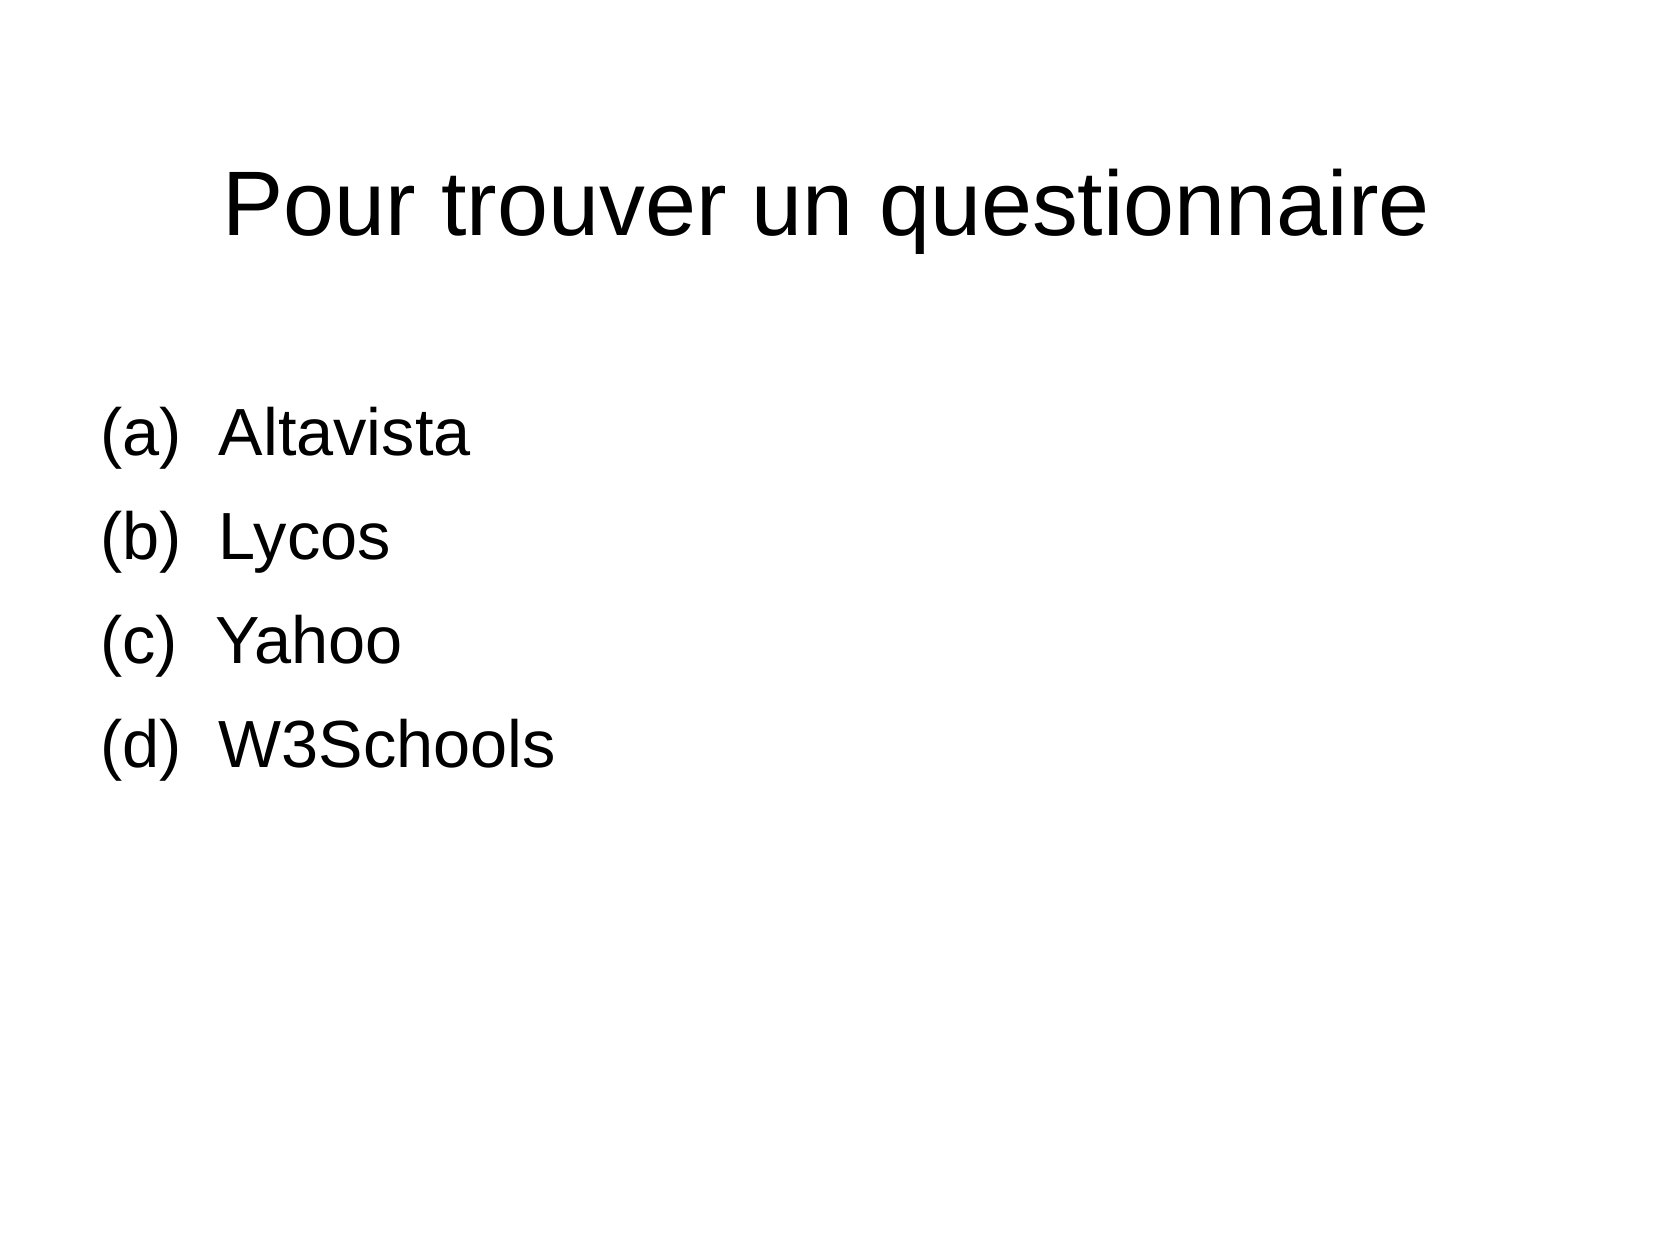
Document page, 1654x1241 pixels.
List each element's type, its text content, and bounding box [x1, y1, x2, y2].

list Altavista Lycos Yahoo W3Schools [82, 290, 1571, 1109]
title Pour trouver un questionnaire [82, 49, 1571, 257]
